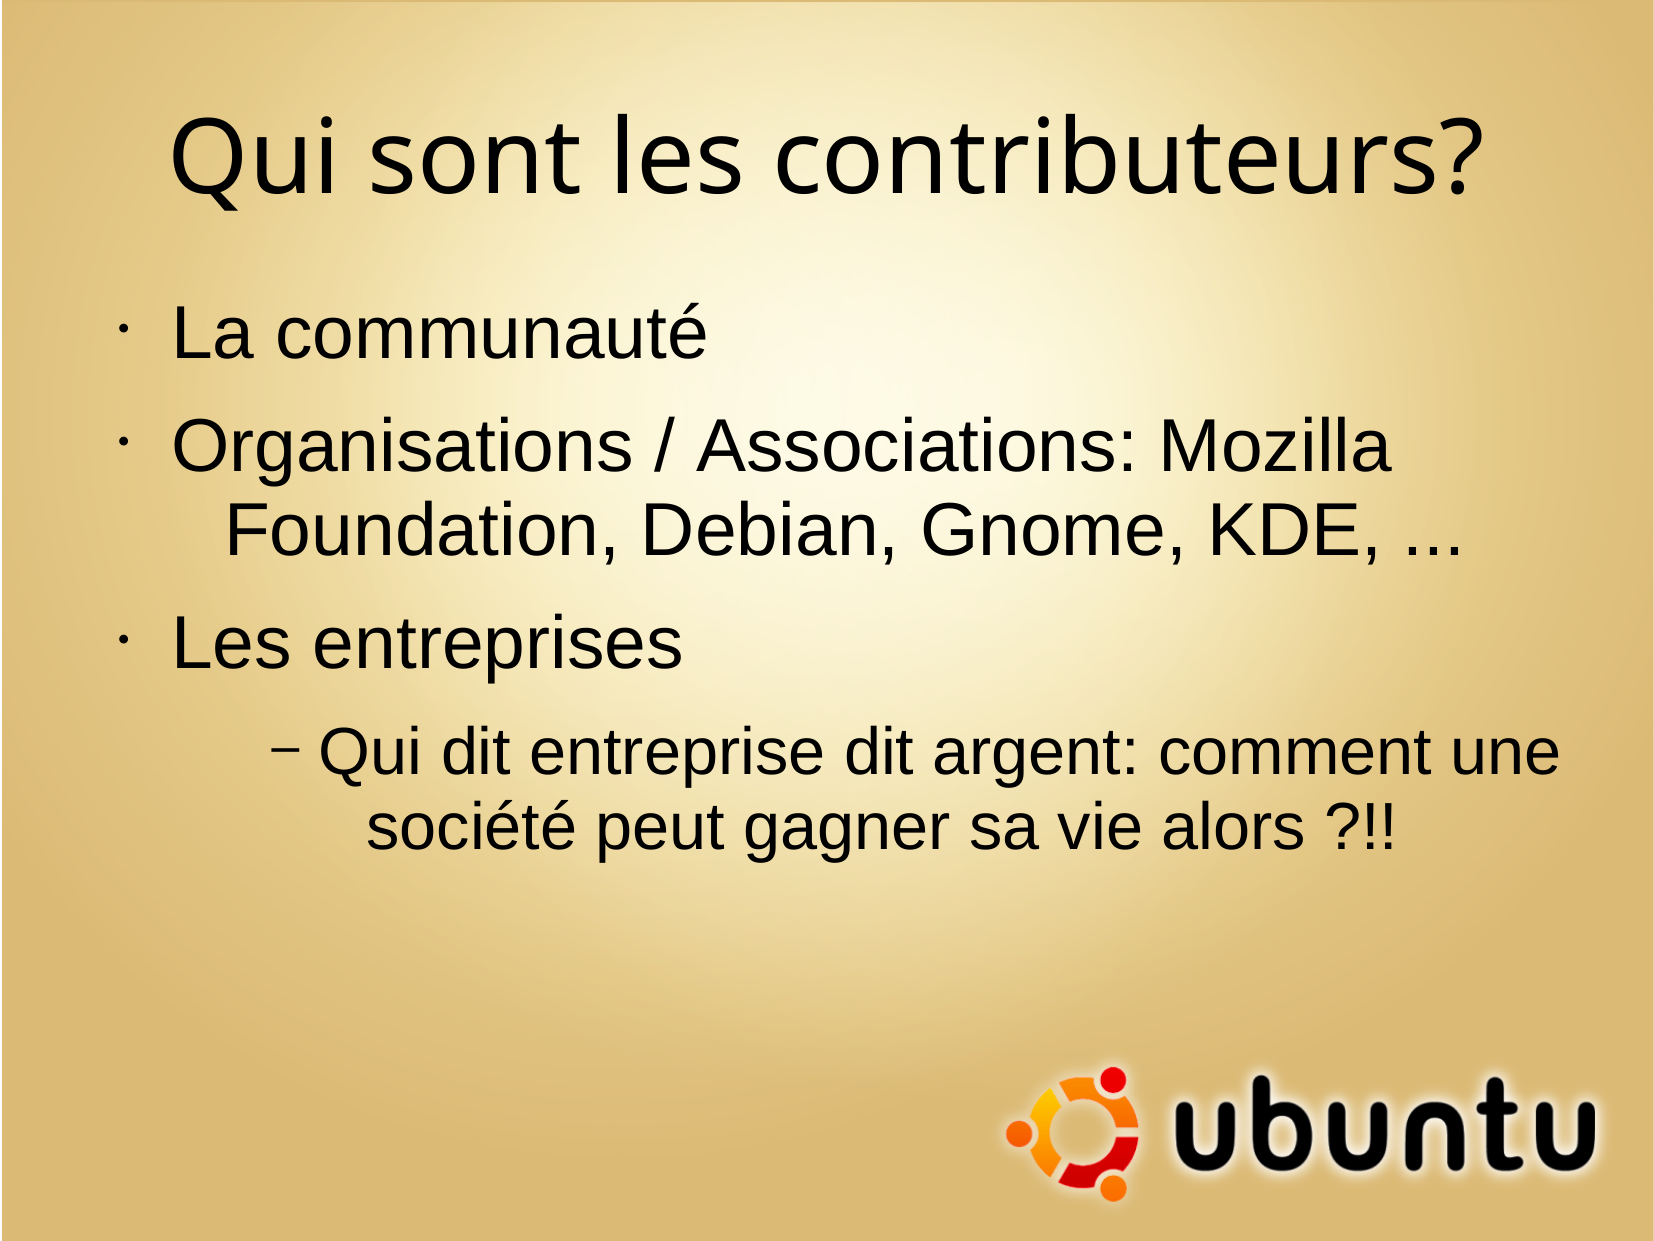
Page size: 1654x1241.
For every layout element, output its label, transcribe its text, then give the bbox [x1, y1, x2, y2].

picture [2, 0, 1654, 1241]
title Qui sont les contributeurs? [82, 49, 1571, 257]
list La communauté Organisations / Associations: Mozilla Foundation, Debian, Gnome, KDE, ... Les entreprises Qui dit entreprise dit argent: comment une société peut gagner sa vie alors ?!! [82, 290, 1571, 1094]
